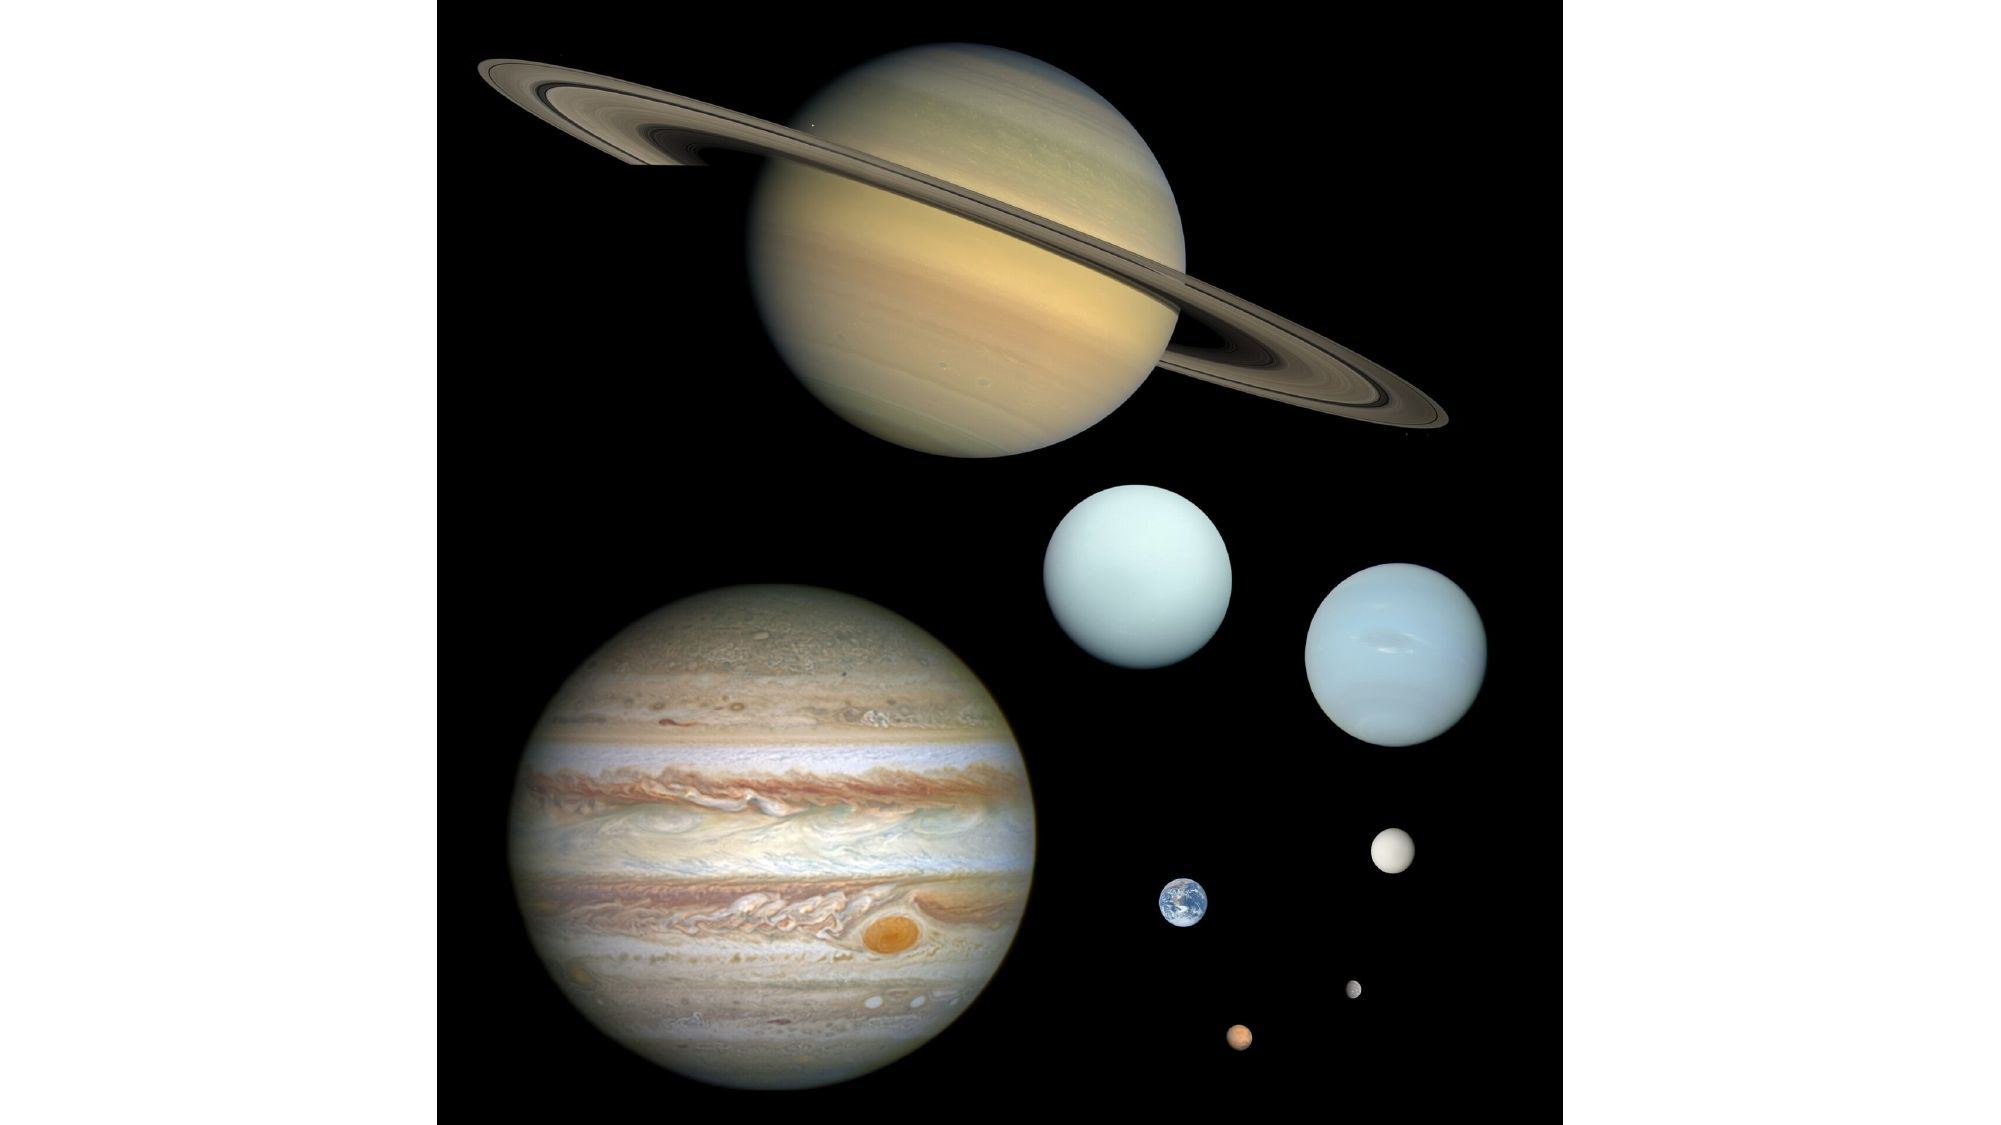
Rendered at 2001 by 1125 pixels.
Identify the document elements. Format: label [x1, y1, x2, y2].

picture [437, 0, 1563, 1125]
